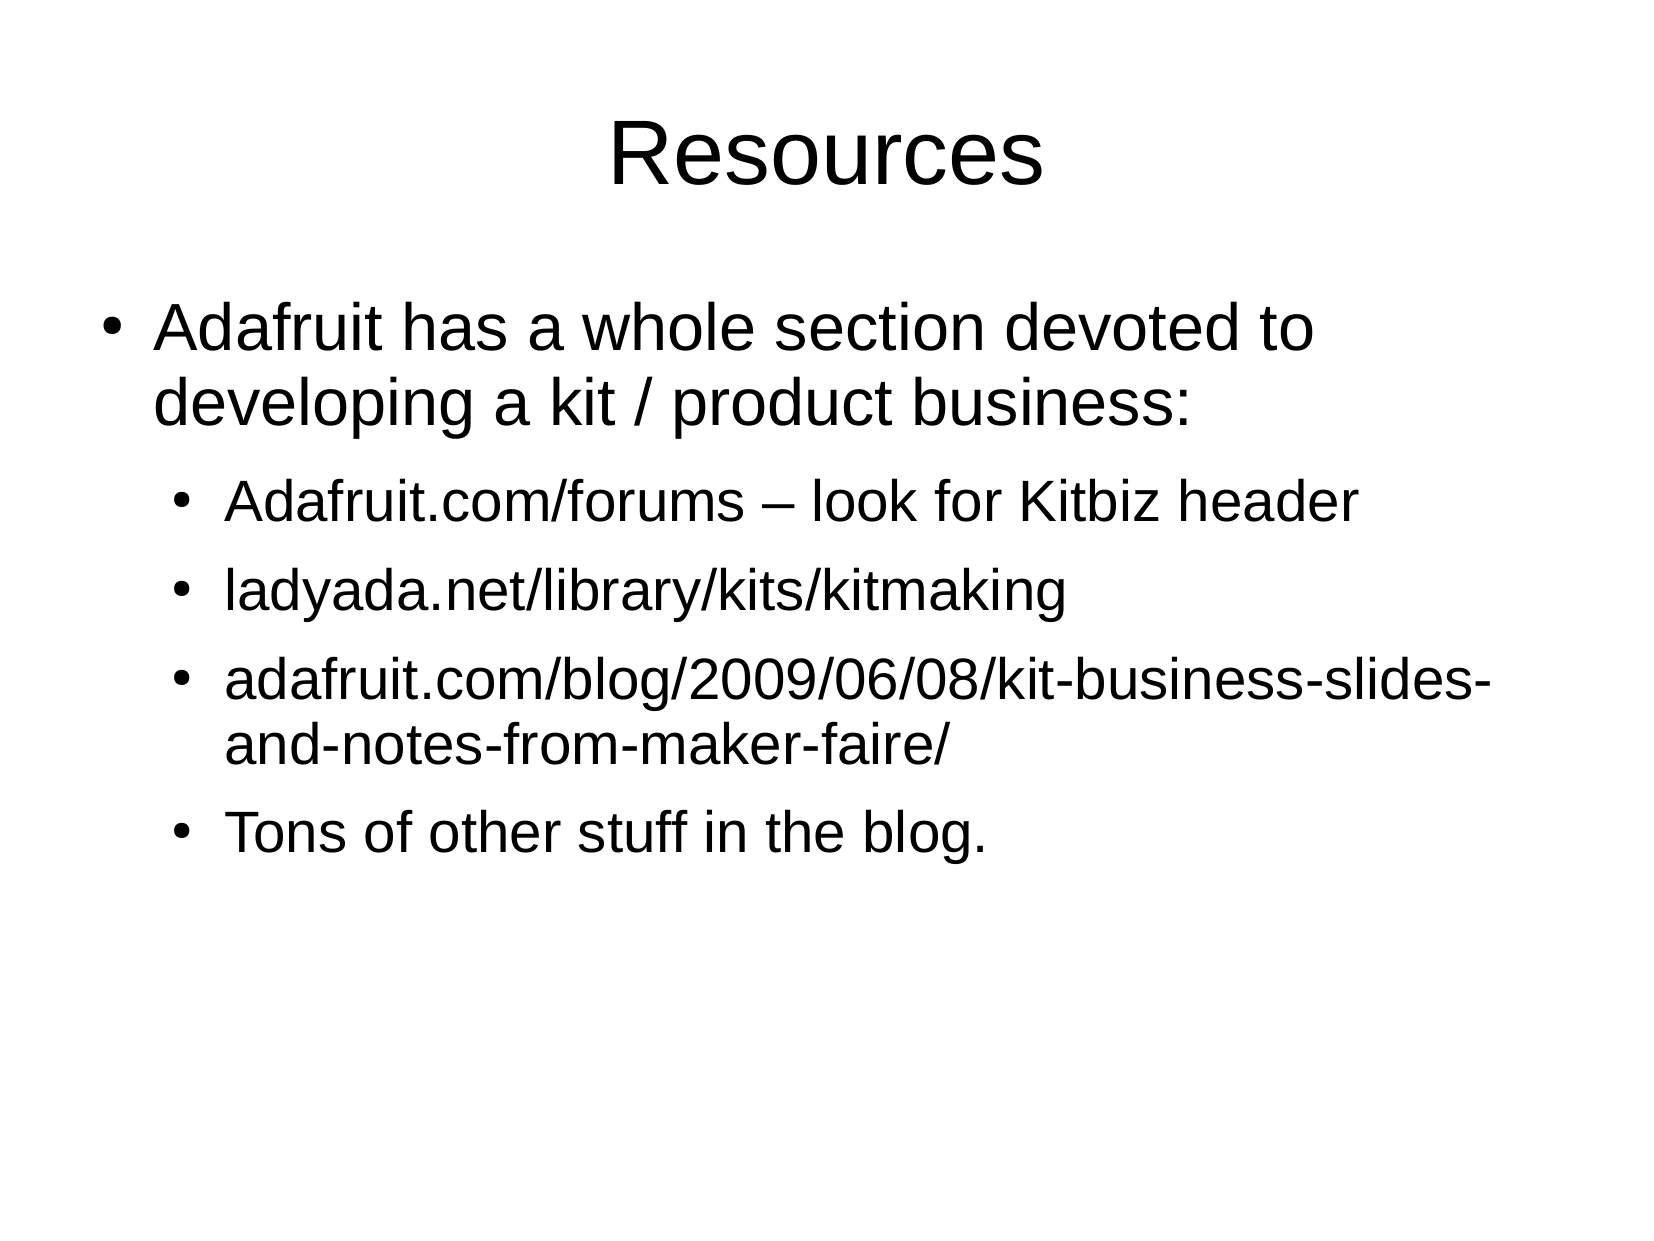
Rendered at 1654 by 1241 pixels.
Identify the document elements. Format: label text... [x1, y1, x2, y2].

list Adafruit has a whole section devoted to developing a kit / product business: Adafruit.com/forums – look for Kitbiz header ladyada.net/library/kits/kitmaking adafruit.com/blog/2009/06/08/kit-business-slides-and-notes-from-maker-faire/ Tons of other stuff in the blog. [82, 290, 1571, 1109]
title Resources [82, 49, 1571, 257]
